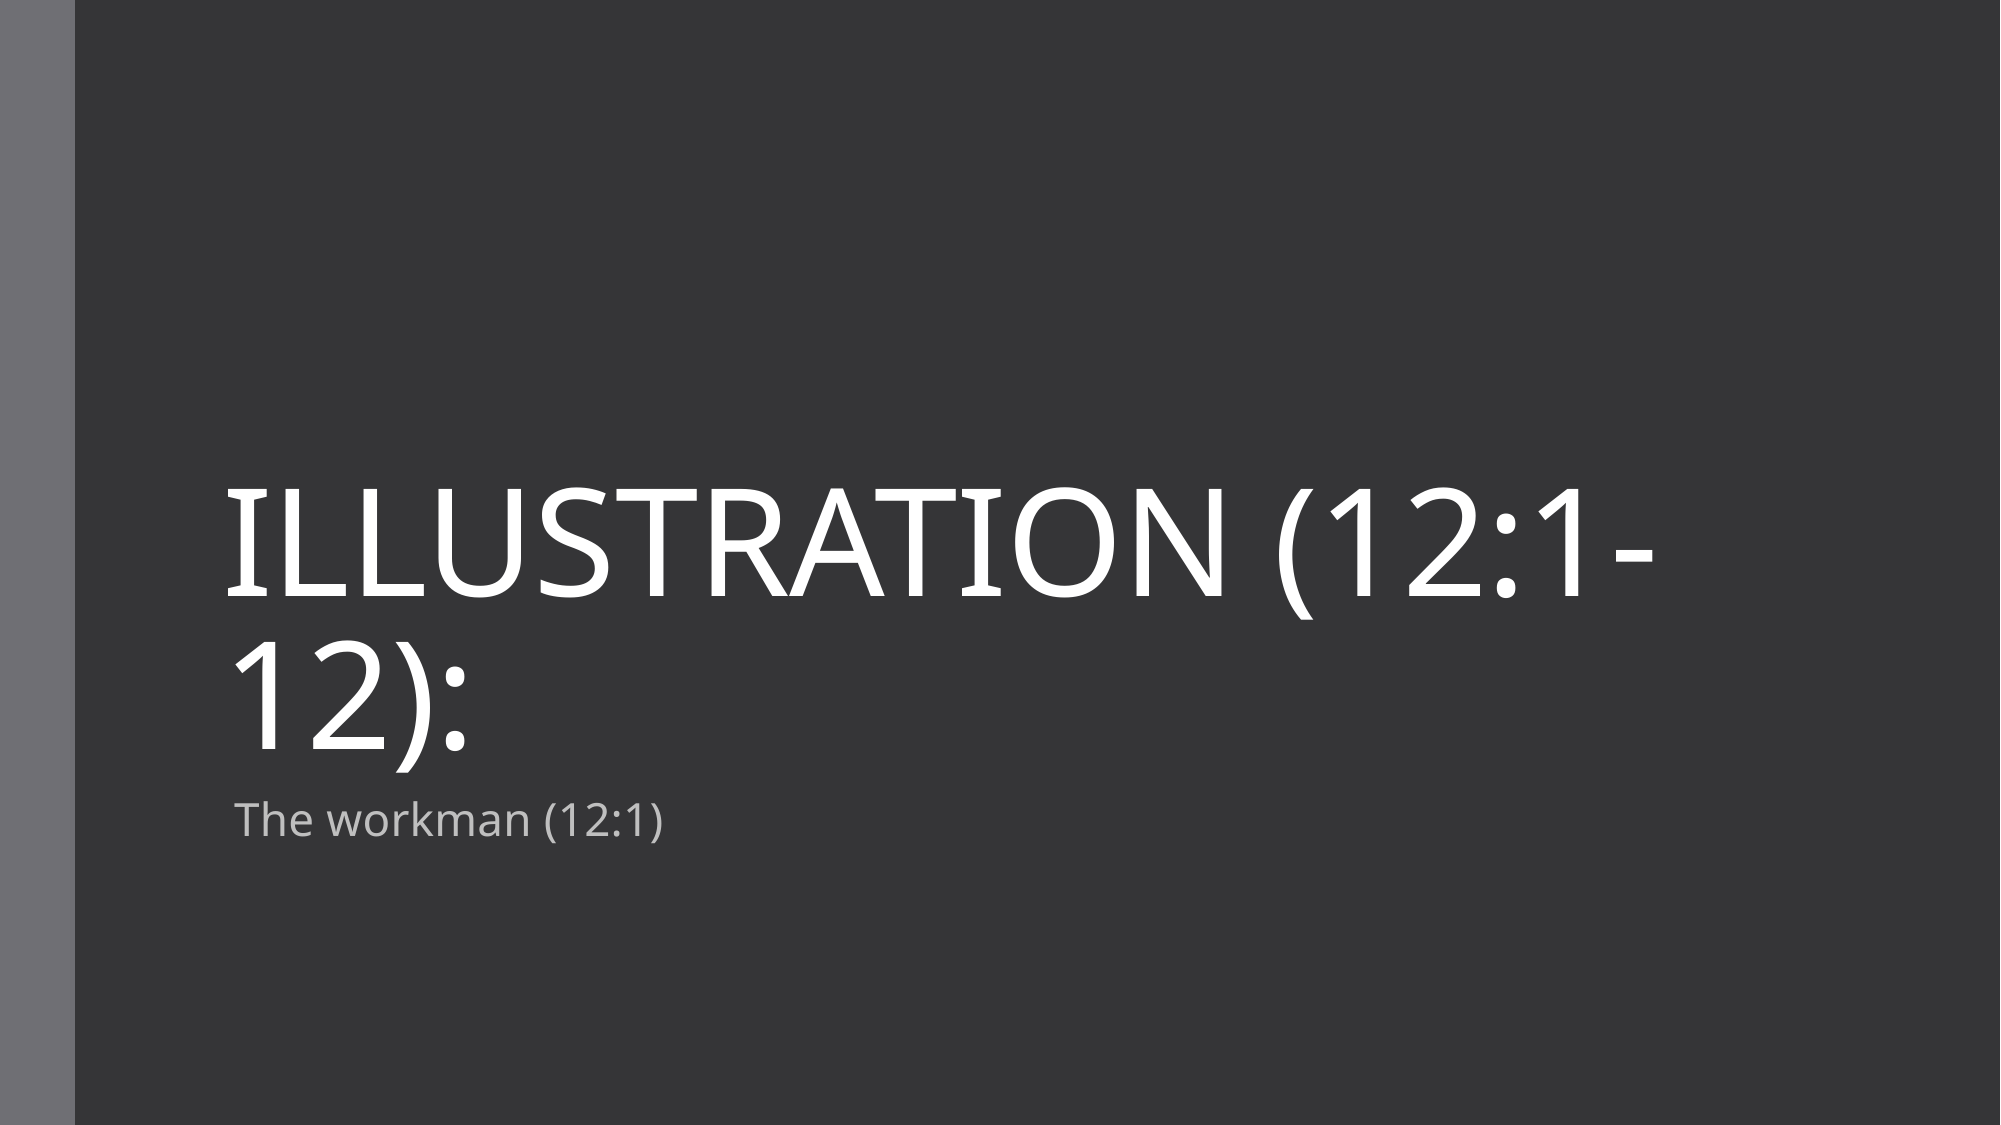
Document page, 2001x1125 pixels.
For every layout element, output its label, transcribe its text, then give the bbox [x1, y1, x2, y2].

subtitle The workman (12:1) [206, 787, 1752, 1066]
title ILLUSTRATION (12:1-12): [206, 124, 1752, 787]
